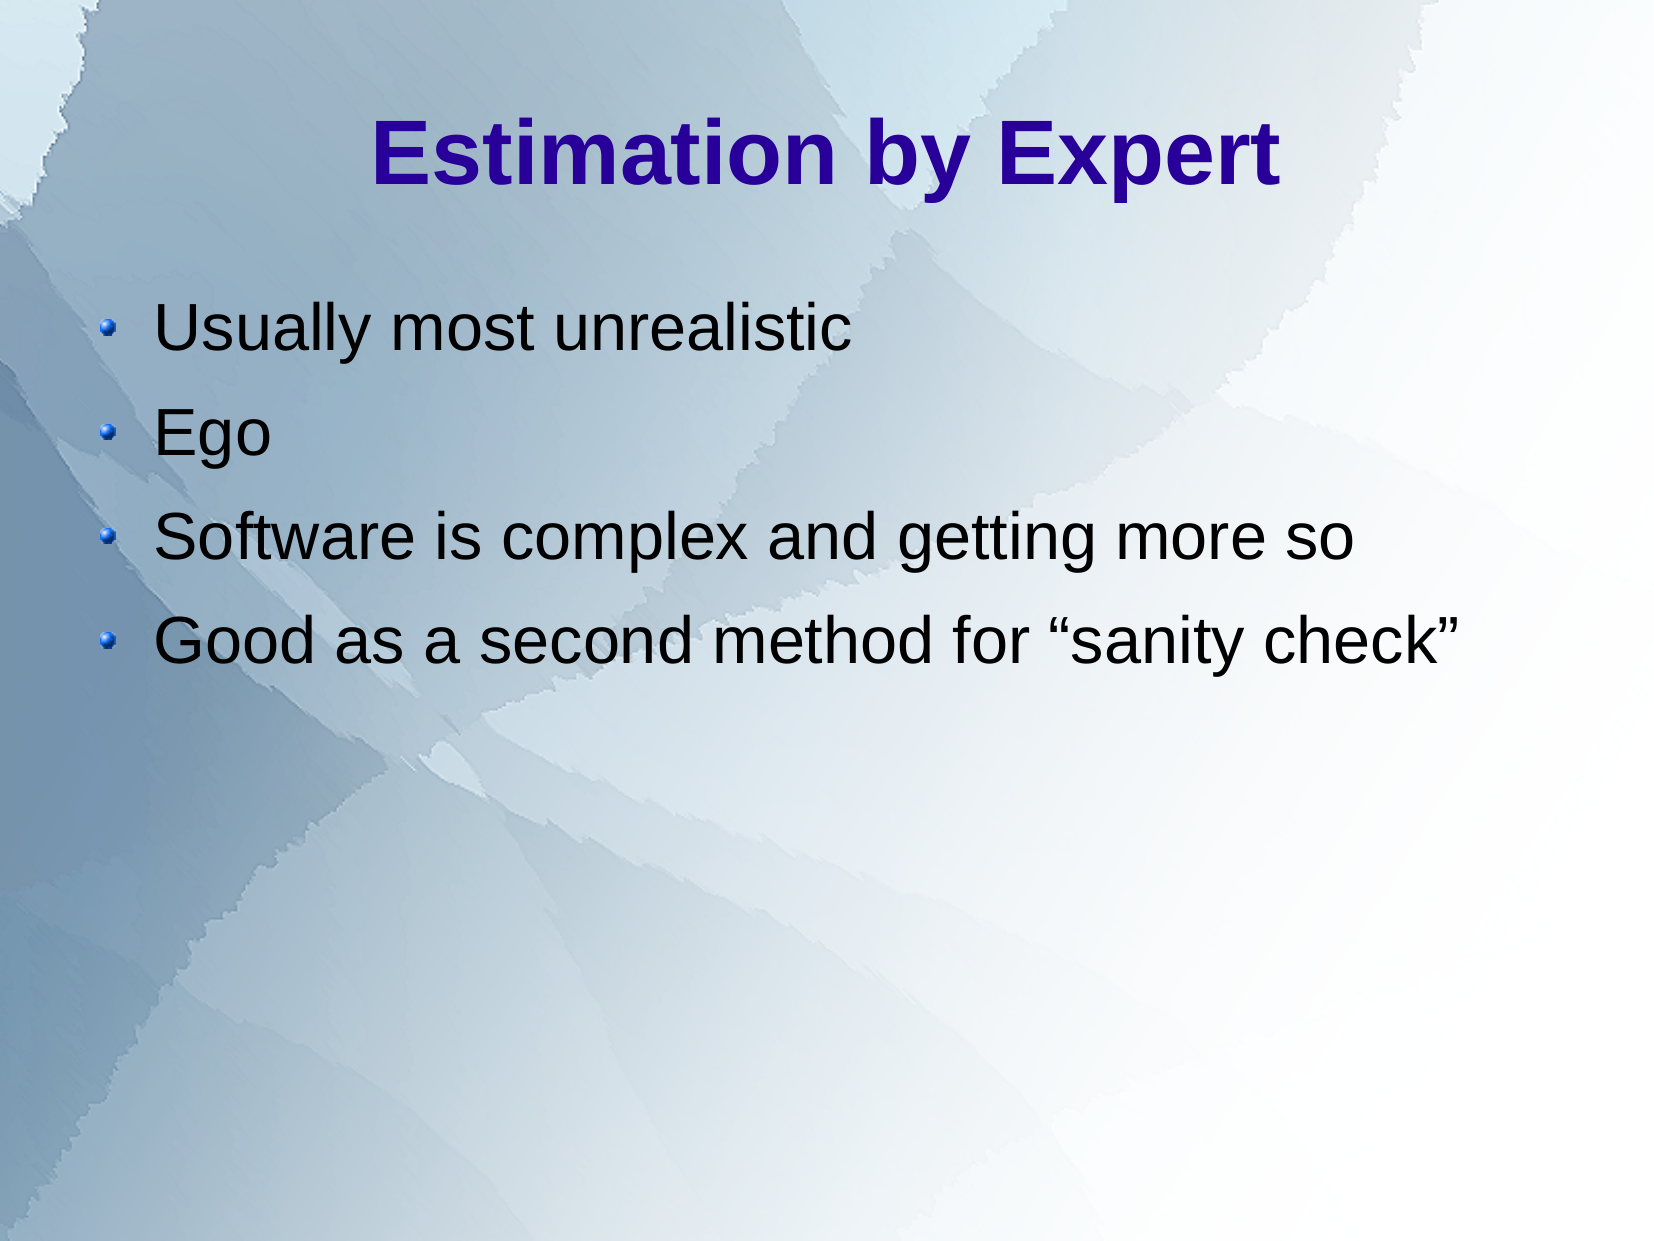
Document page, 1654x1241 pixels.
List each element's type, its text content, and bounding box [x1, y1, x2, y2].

title Estimation by Expert [82, 56, 1571, 250]
picture [0, 0, 1654, 1241]
list Usually most unrealistic Ego Software is complex and getting more so Good as a second method for “sanity check” [82, 290, 1571, 1094]
